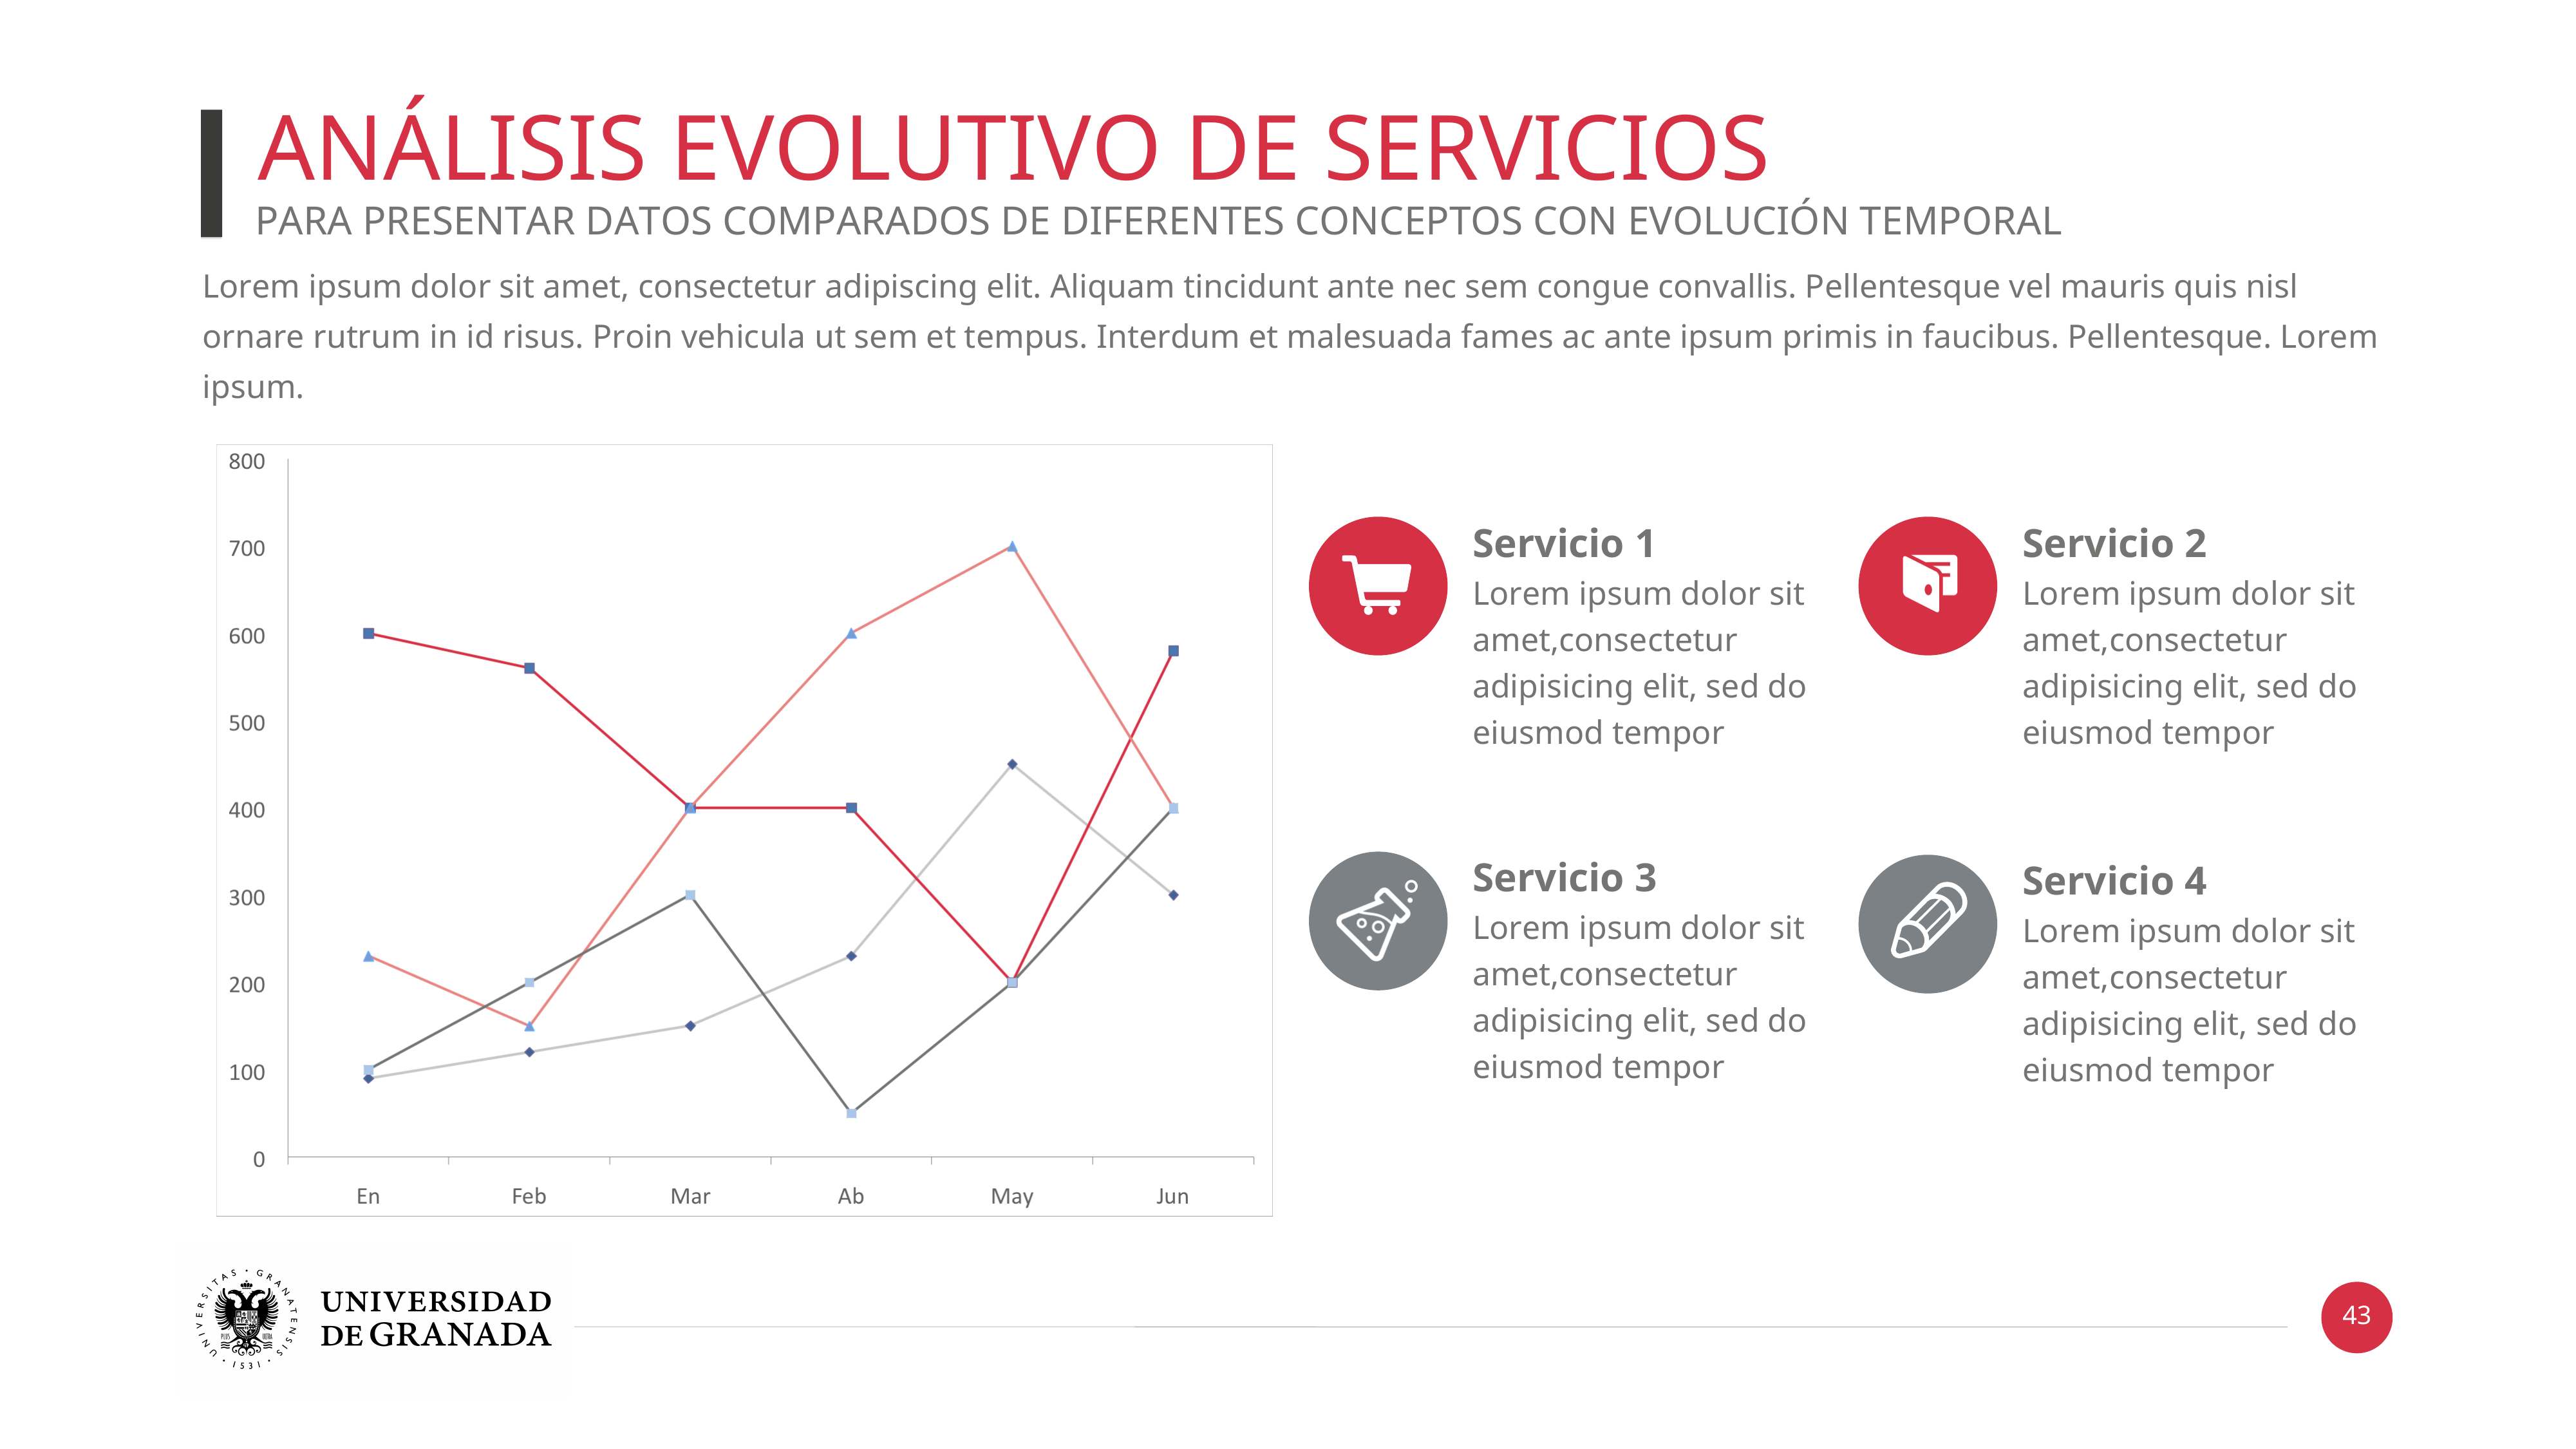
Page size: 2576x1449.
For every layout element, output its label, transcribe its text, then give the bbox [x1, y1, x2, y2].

text_box Servicio 4 Lorem ipsum dolor sit amet,consectetur adipisicing elit, sed do eiusmod tempor [2022, 833, 2363, 1088]
picture [178, 1241, 569, 1397]
text_box [1309, 516, 1448, 656]
picture [216, 444, 1273, 1217]
text_box Servicio 1 Lorem ipsum dolor sit amet,consectetur adipisicing elit, sed do eiusmod tempor [1472, 496, 1813, 751]
text_box PARA PRESENTAR DATOS COMPARADOS DE DIFERENTES CONCEPTOS CON EVOLUCIÓN TEMPORAL [245, 191, 2400, 248]
text_box <número> [2308, 1278, 2407, 1356]
text_box [1309, 851, 1448, 990]
picture [1903, 554, 1958, 613]
text_box Servicio 2 Lorem ipsum dolor sit amet,consectetur adipisicing elit, sed do eiusmod tempor [2022, 496, 2363, 751]
text_box [201, 109, 223, 238]
text_box ANÁLISIS EVOLUTIVO DE SERVICIOS [248, 85, 2402, 204]
text_box [1858, 855, 1998, 994]
text_box Servicio 3 Lorem ipsum dolor sit amet,consectetur adipisicing elit, sed do eiusmod tempor [1472, 830, 1813, 1085]
picture [1336, 879, 1418, 962]
text_box [1858, 516, 1998, 656]
text_box Lorem ipsum dolor sit amet, consectetur adipiscing elit. Aliquam tincidunt ante nec sem congue convallis. Pellentesque vel mauris quis nisl ornare rutrum in id risus. Proin vehicula ut sem et tempus. Interdum et malesuada fames ac ante ipsum primis in faucibus. Pellentesque. Lorem ipsum. [193, 249, 2400, 410]
